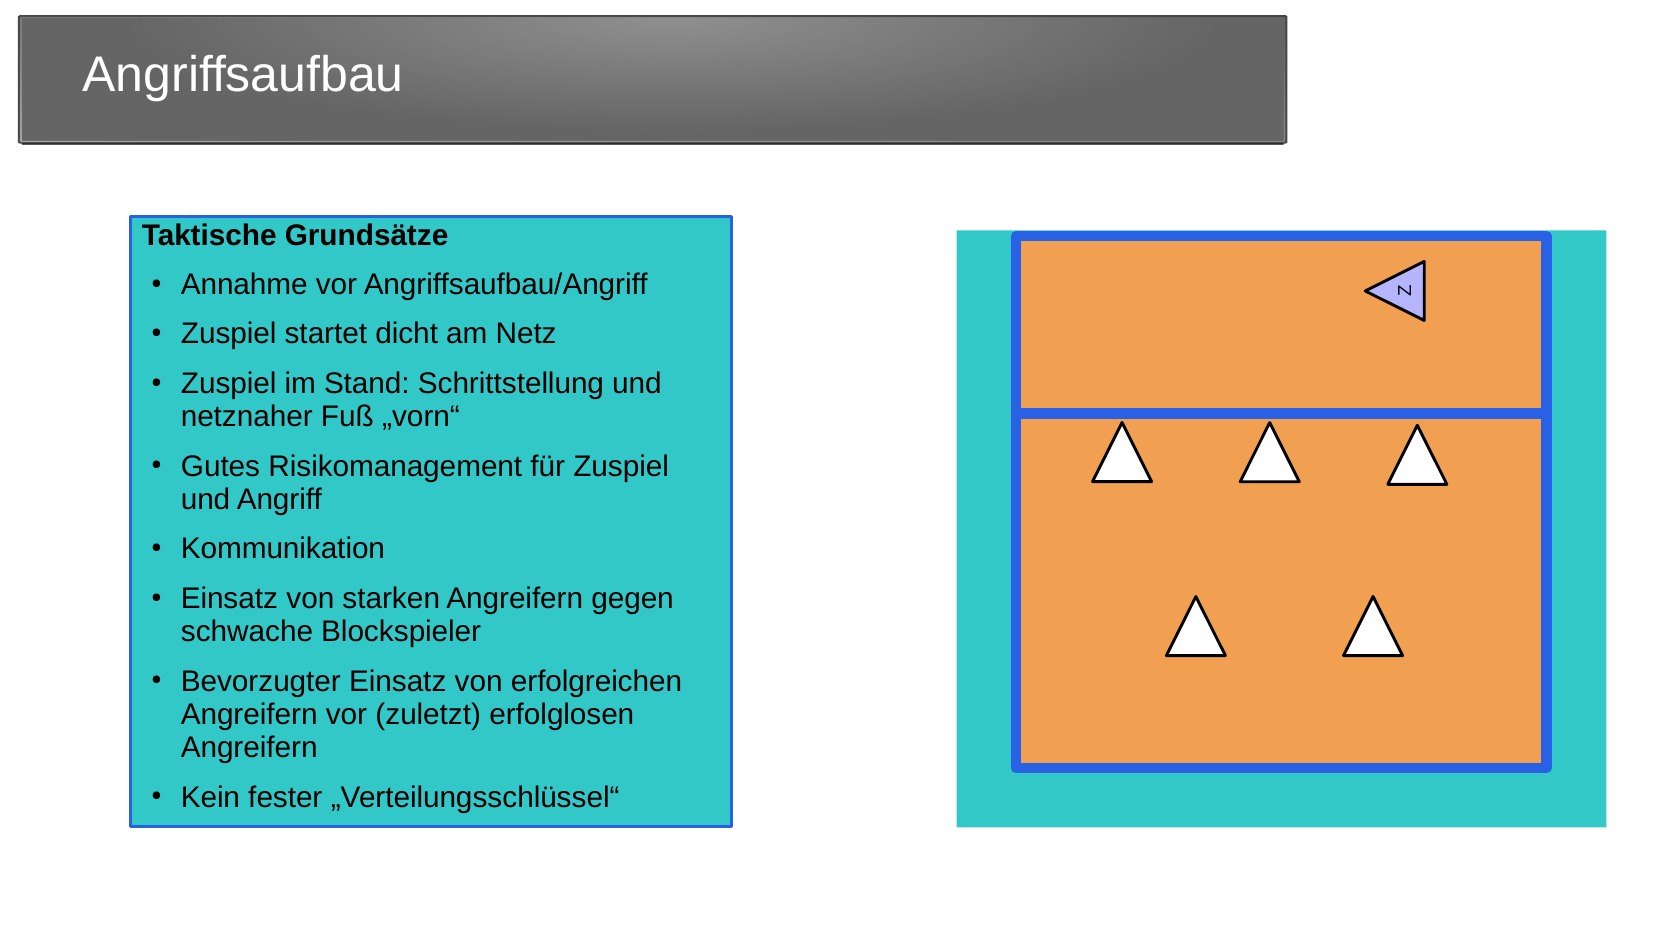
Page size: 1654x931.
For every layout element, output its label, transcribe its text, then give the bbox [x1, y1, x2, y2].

text_box [1166, 596, 1226, 656]
list Taktische Grundsätze Annahme vor Angriffsaufbau/Angriff Zuspiel startet dicht am Netz Zuspiel im Stand: Schrittstellung und netznaher Fuß „vorn“ Gutes Risikomanagement für Zuspiel und Angriff Kommunikation Einsatz von starken Angreifern gegen schwache Blockspieler Bevorzugter Einsatz von erfolgreichen Angreifern vor (zuletzt) erfolglosen Angreifern Kein fester „Verteilungsschlüssel“ [130, 216, 732, 827]
title Angriffsaufbau [82, 29, 1235, 119]
text_box Z [1365, 261, 1425, 321]
text_box [1240, 422, 1300, 482]
text_box [1092, 422, 1152, 482]
text_box [1343, 596, 1403, 656]
text_box [1387, 425, 1447, 485]
